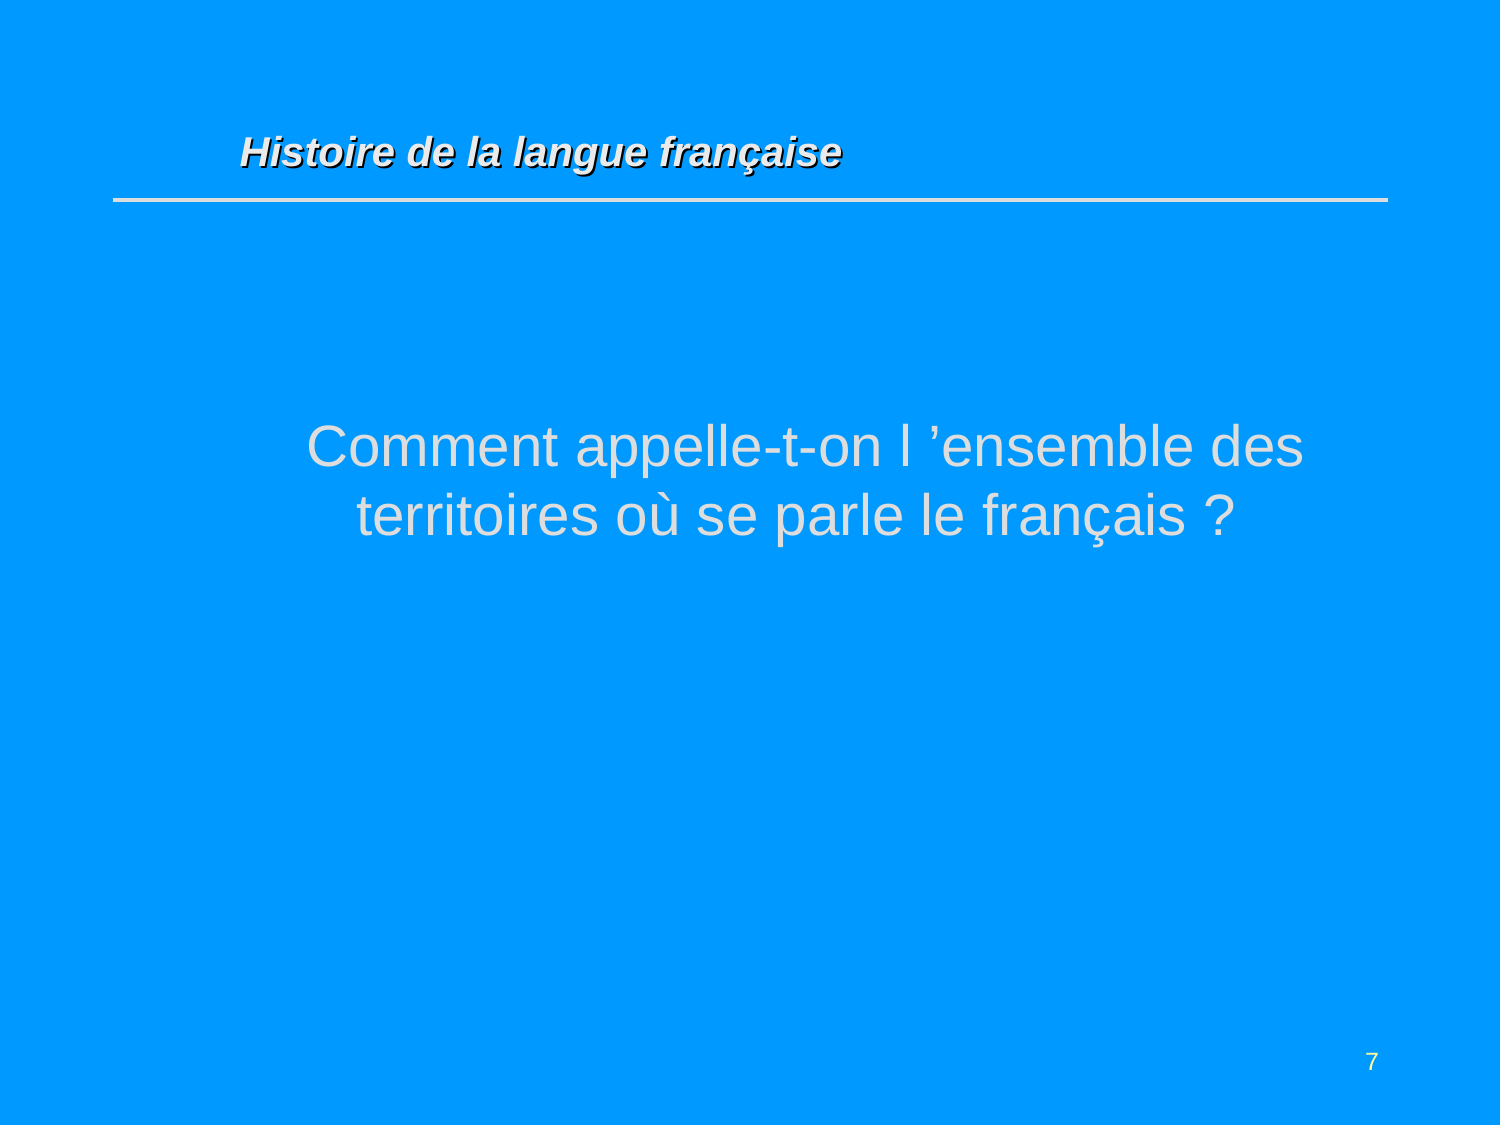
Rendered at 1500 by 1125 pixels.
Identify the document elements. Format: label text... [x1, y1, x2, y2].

text_box Comment appelle-t-on l ’ensemble des territoires où se parle le français ? [237, 399, 1375, 556]
text_box Histoire de la langue française [224, 116, 858, 183]
